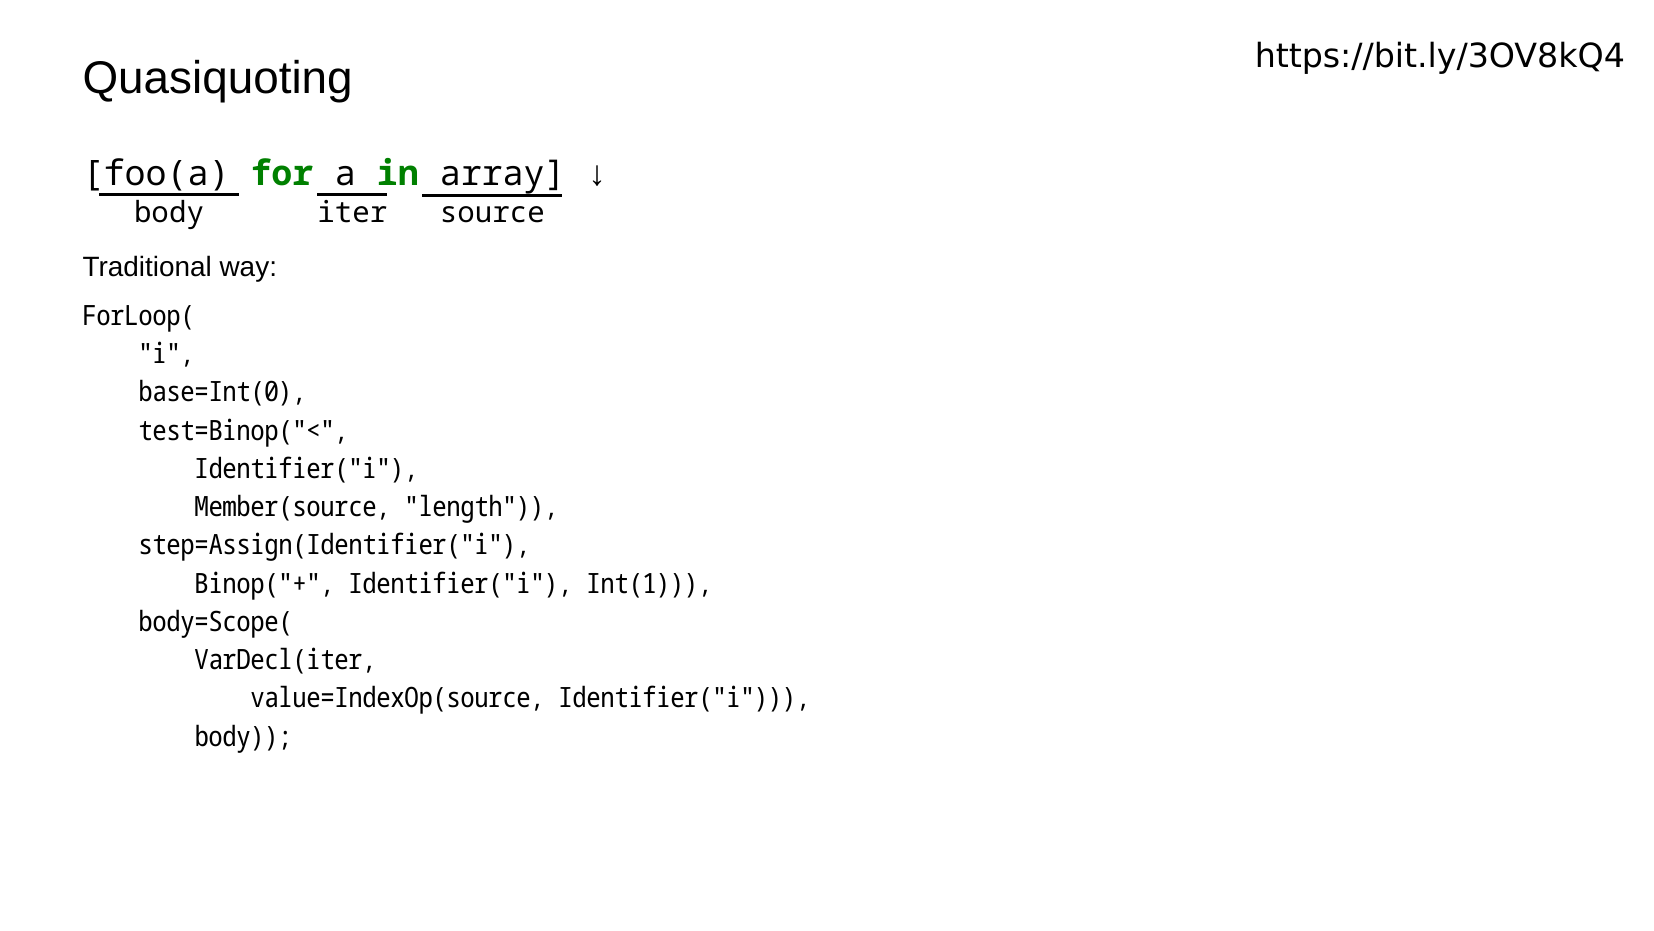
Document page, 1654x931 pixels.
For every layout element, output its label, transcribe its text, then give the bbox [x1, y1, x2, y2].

title Quasiquoting [82, 37, 1571, 119]
text_box iter [317, 190, 410, 270]
text_box body [99, 190, 317, 265]
list [foo(a) for a in array] ↓ Traditional way: ForLoop( "i", base=Int(0), test=Binop("<", Identifier("i"), Member(source, "length")), step=Assign(Identifier("i"), Binop("+", Identifier("i"), Int(1))), body=Scope( VarDecl(iter, value=IndexOp(source, Identifier("i"))), body)); [82, 147, 1571, 758]
text_box source [422, 191, 718, 260]
